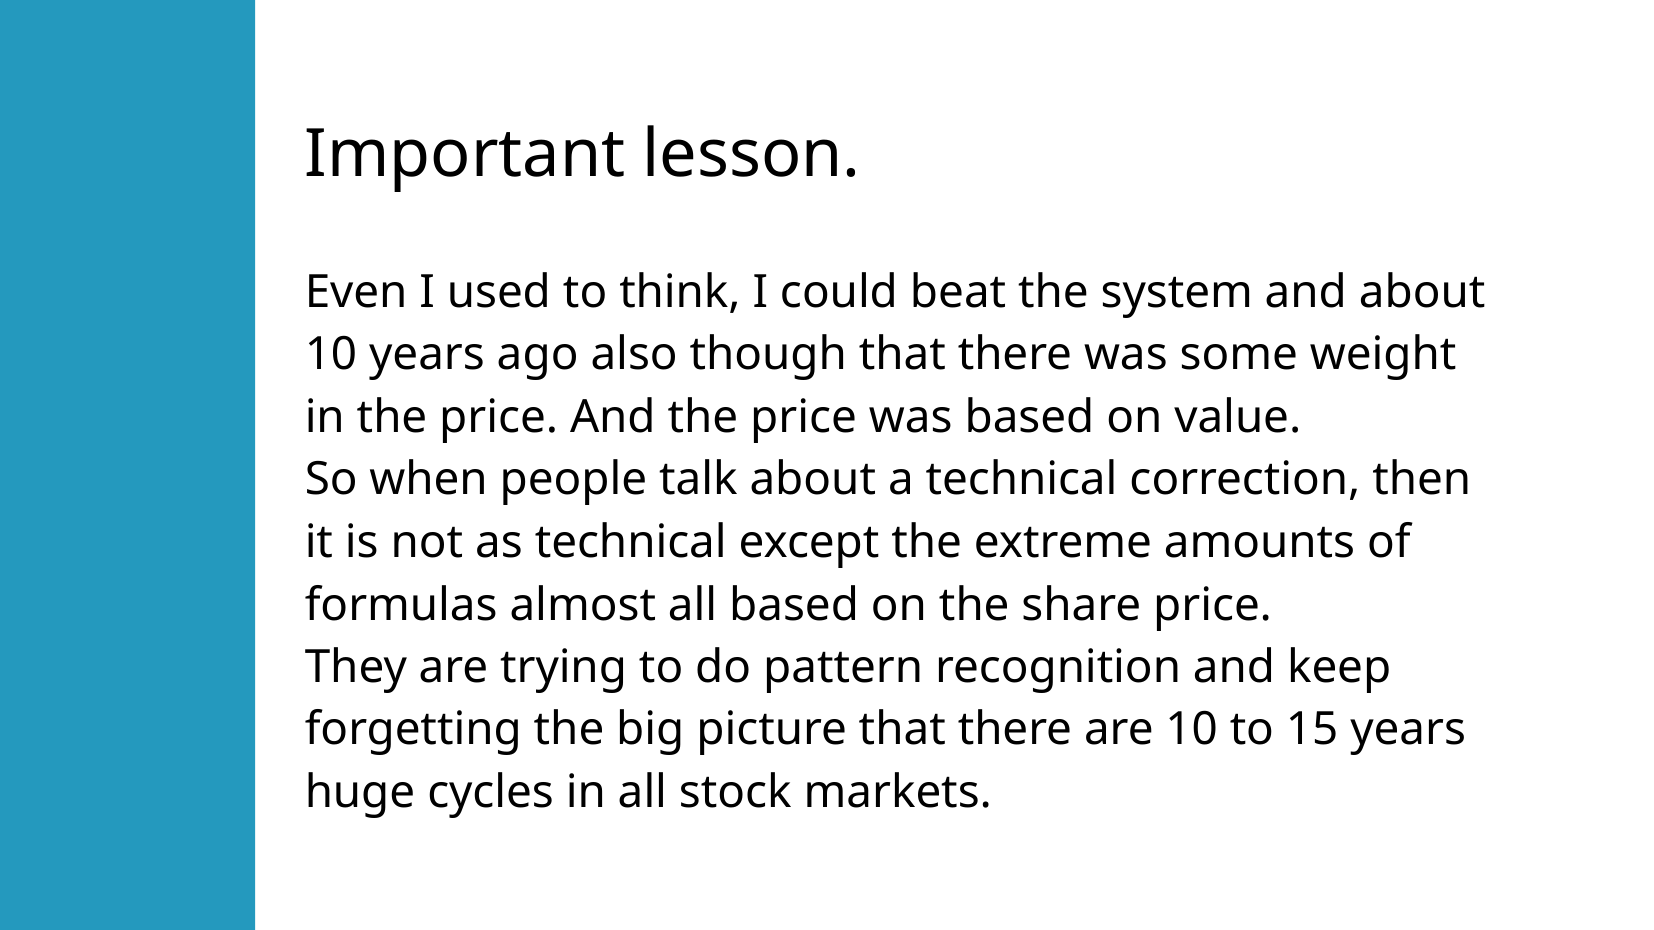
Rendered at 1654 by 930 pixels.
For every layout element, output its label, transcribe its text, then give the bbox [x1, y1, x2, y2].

title Important lesson. Even I used to think, I could beat the system and about 10 years ago also though that there was some weight in the price. And the price was based on value. So when people talk about a technical correction, then it is not as technical except the extreme amounts of formulas almost all based on the share price. They are trying to do pattern recognition and keep forgetting the big picture that there are 10 to 15 years huge cycles in all stock markets. [304, 704, 1501, 822]
